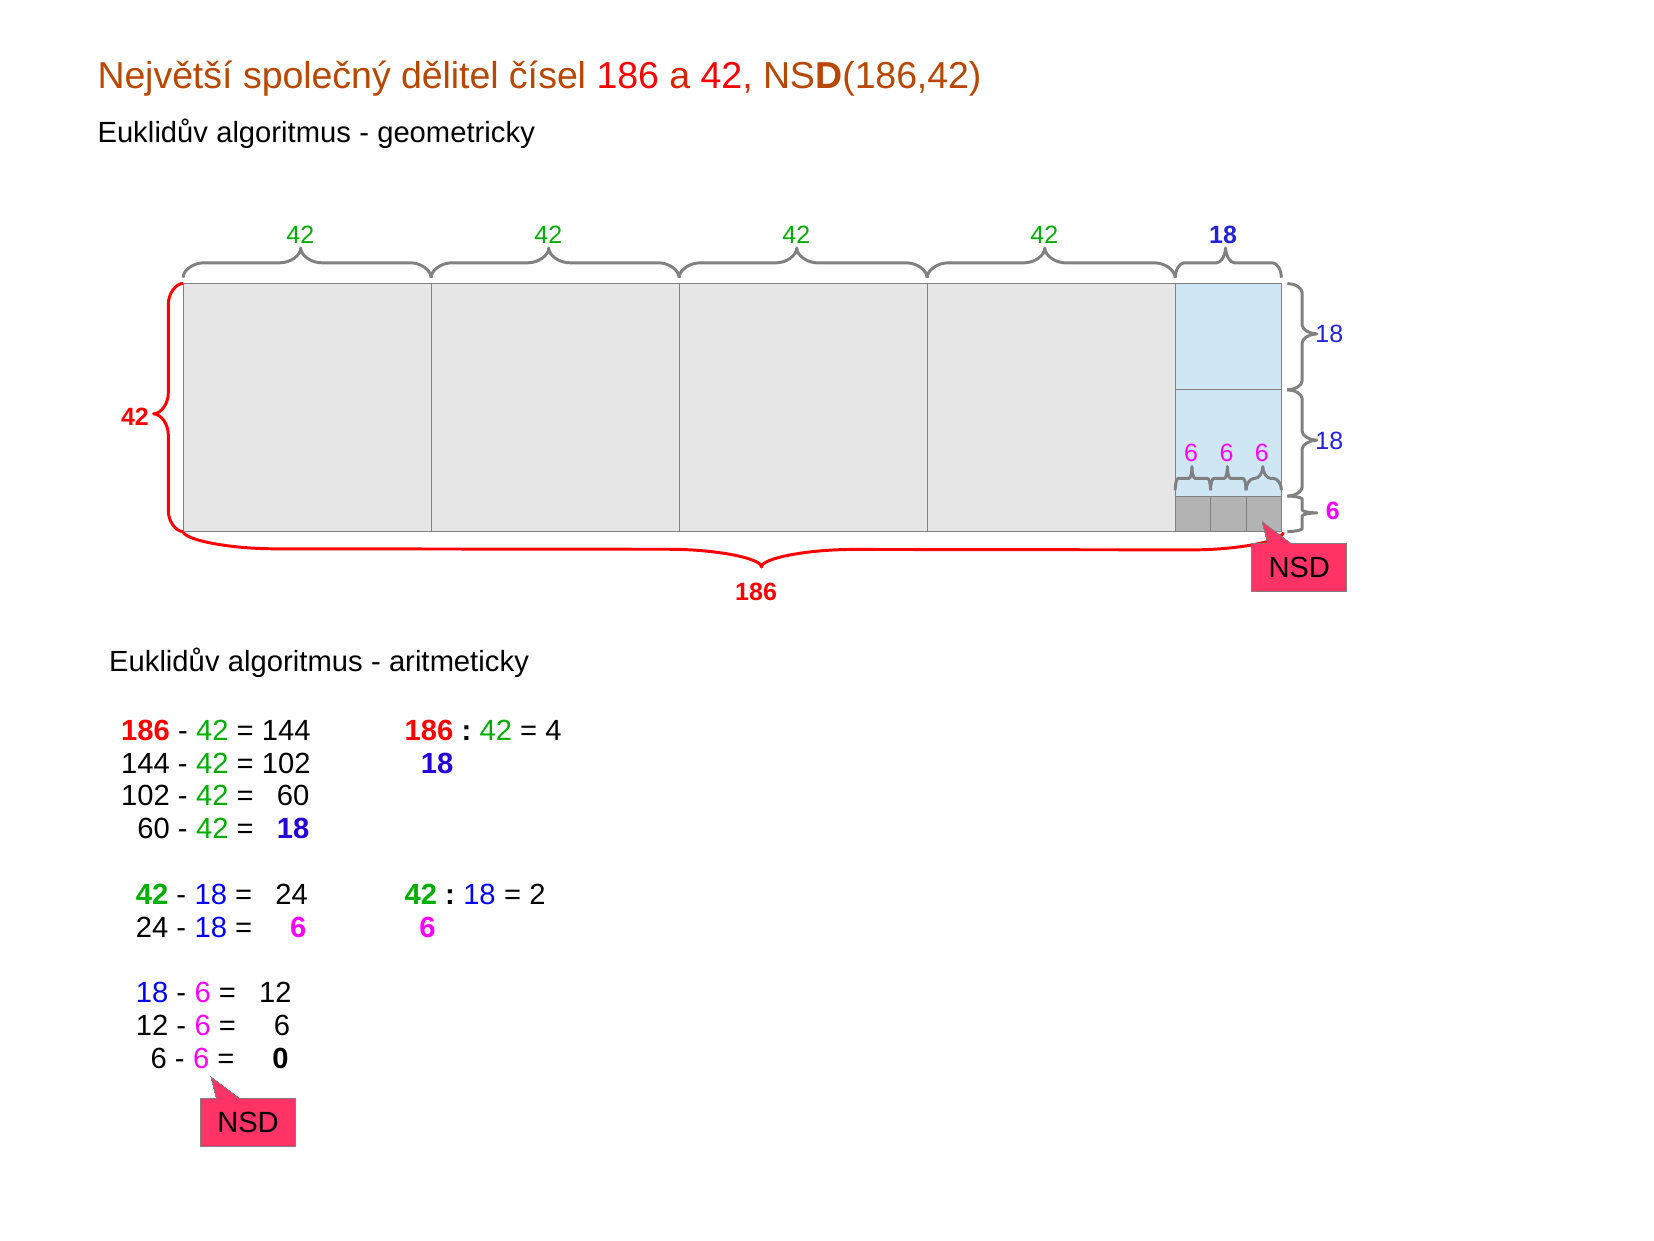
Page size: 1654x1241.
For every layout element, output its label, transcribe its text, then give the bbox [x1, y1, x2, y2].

text_box 18 [1300, 312, 1359, 356]
text_box 6 [1169, 431, 1204, 474]
text_box 18 [1300, 418, 1359, 462]
text_box 6 [1240, 430, 1284, 474]
text_box 42 [519, 213, 578, 257]
text_box 6 [1204, 430, 1240, 474]
text_box Euklidův algoritmus - aritmeticky [94, 637, 615, 695]
text_box [183, 283, 1282, 532]
text_box 18 [1194, 213, 1252, 258]
text_box Euklidův algoritmus - geometricky [82, 108, 1146, 166]
text_box 42 [767, 213, 826, 257]
text_box 186 : 42 = 4 x18 x 42 : 18 = 2 x6 x18 : 6 = 3 xx0 [389, 706, 638, 1055]
text_box 186 [720, 570, 793, 614]
text_box [1268, 474, 1282, 482]
text_box Největší společný dělitel čísel 186 a 42, NSD(186,42) [82, 47, 1595, 142]
text_box 42 [106, 395, 164, 439]
text_box 42 [1015, 213, 1074, 257]
text_box NSD [1251, 521, 1347, 592]
text_box [1195, 474, 1224, 478]
text_box 42 [271, 213, 330, 257]
text_box 6 [1311, 488, 1355, 533]
text_box NSD [200, 1076, 296, 1147]
text_box [1231, 474, 1258, 480]
text_box 186 - 42 = 144 144 - 42 = 102 102 - 42 = x60 060 - 42 = x18 x42 - 18 = x24 x24 - 18 = xx6 x18 - 6 = x12 x12 - 6 = xx6 xx6 - 6 = xx0 [106, 706, 355, 1086]
